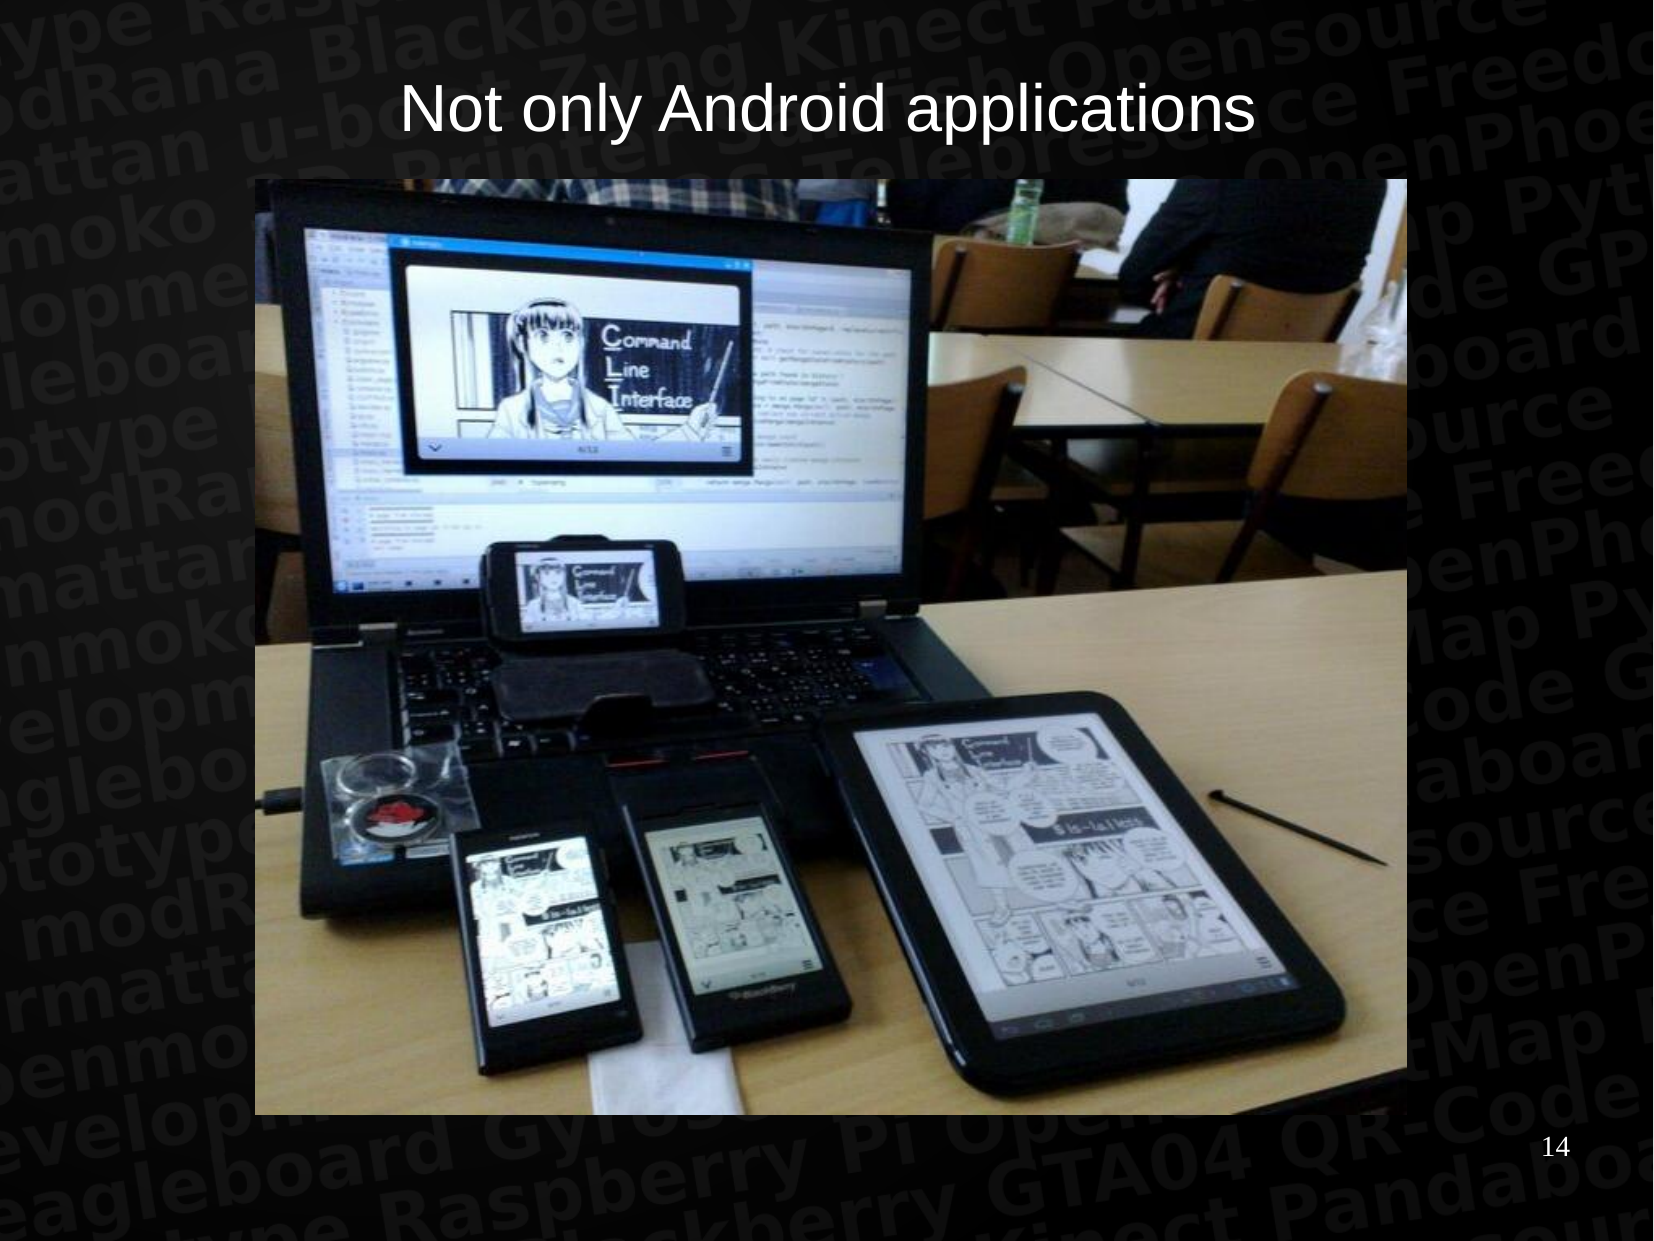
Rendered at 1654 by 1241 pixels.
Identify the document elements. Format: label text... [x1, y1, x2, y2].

title [82, 49, 1571, 257]
subtitle Not only Android applications [337, 67, 1321, 179]
picture [0, 0, 1654, 1241]
